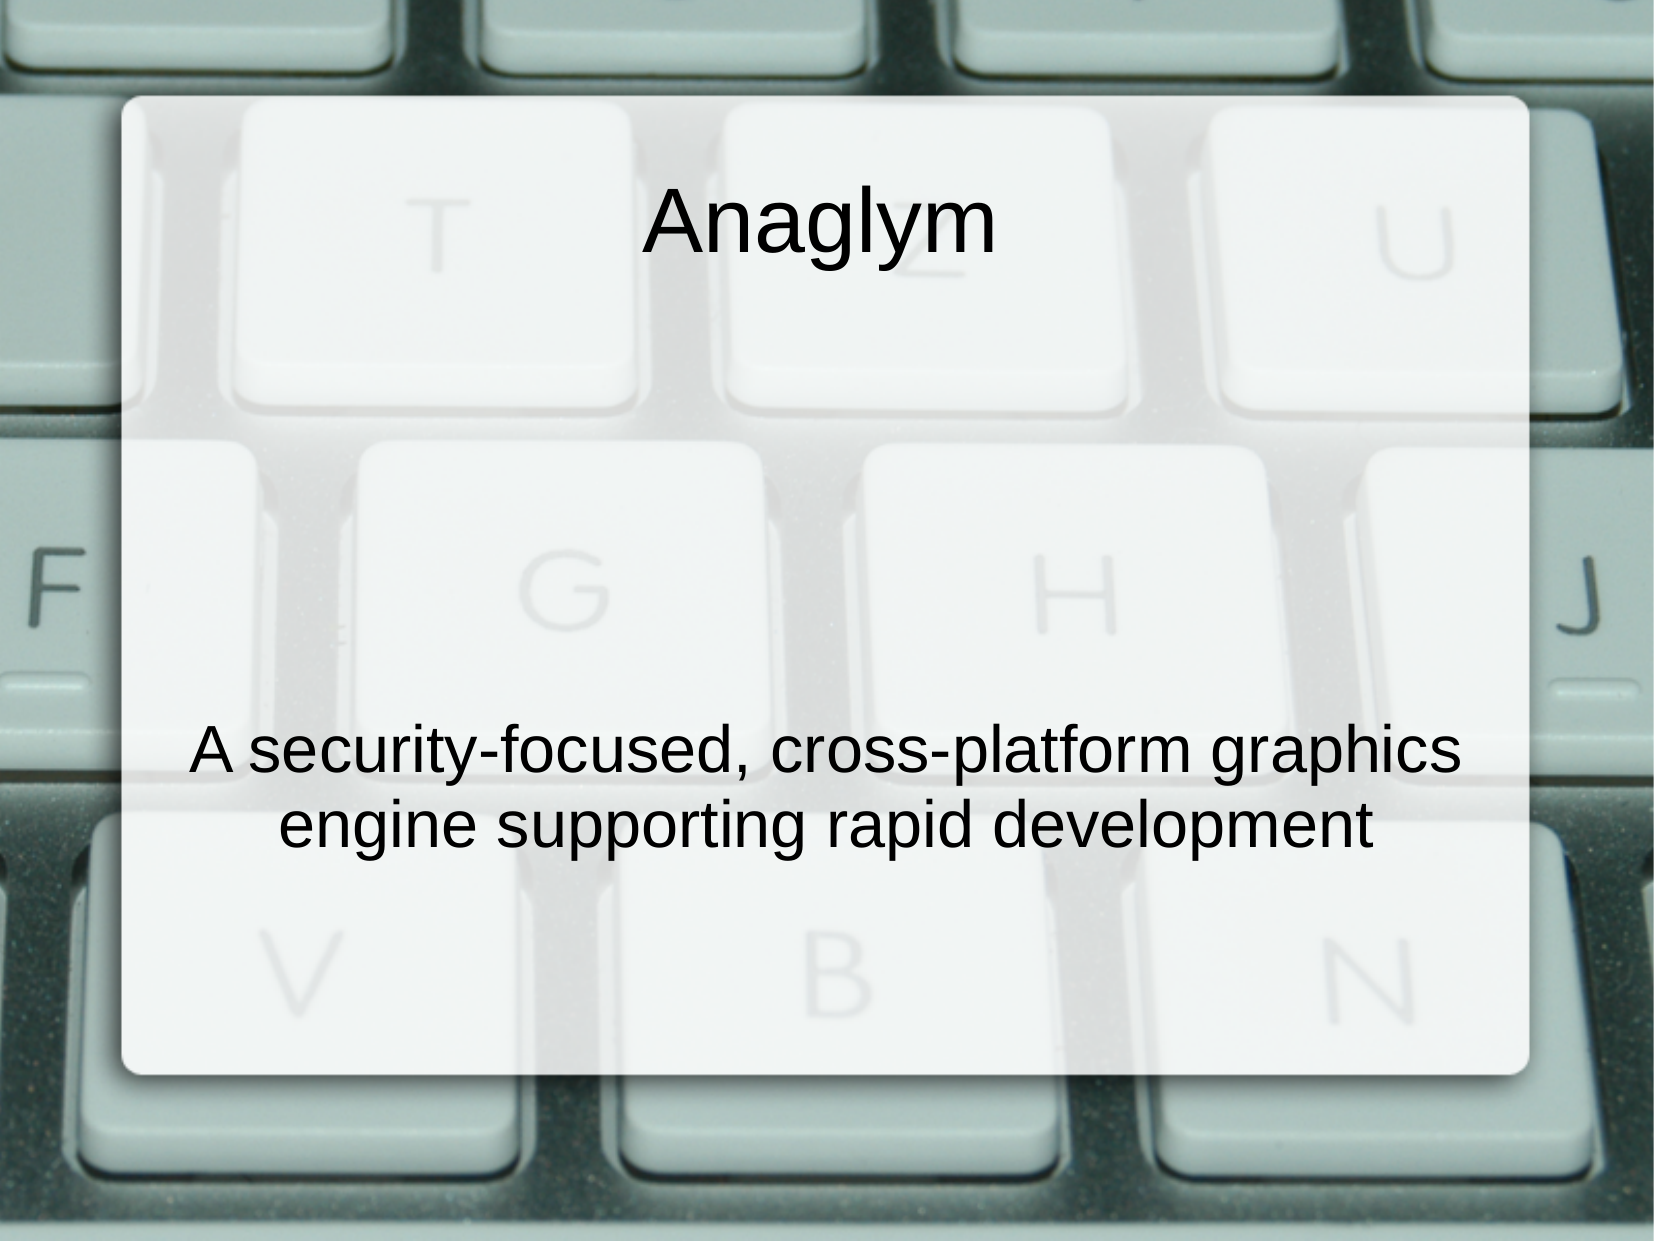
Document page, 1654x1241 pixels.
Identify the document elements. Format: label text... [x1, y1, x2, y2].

title Anaglym [135, 125, 1506, 318]
subtitle A security-focused, cross-platform graphics engine supporting rapid development [147, 341, 1506, 1233]
picture [0, 0, 1654, 1241]
